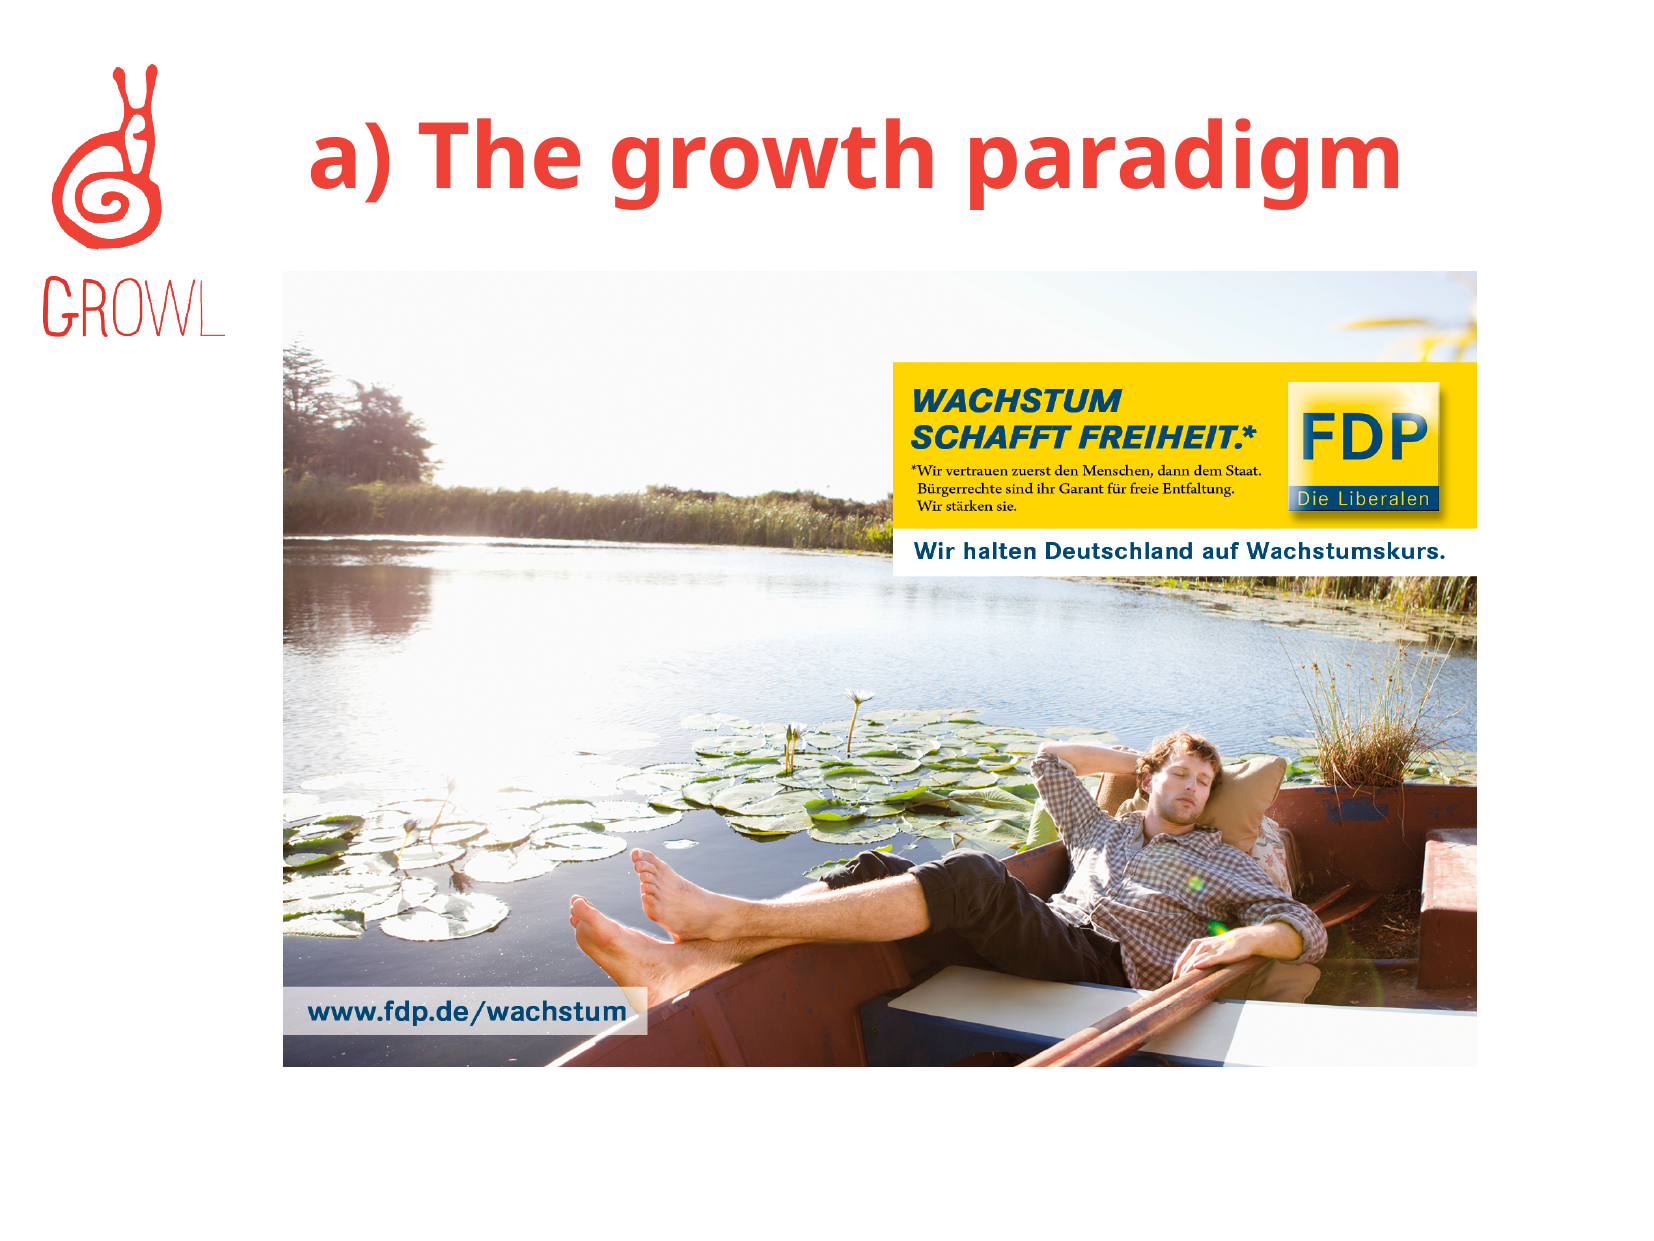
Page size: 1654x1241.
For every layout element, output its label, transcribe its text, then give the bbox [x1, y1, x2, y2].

picture [283, 271, 1477, 1067]
picture [43, 64, 225, 337]
title a) The growth paradigm [307, 49, 1571, 257]
